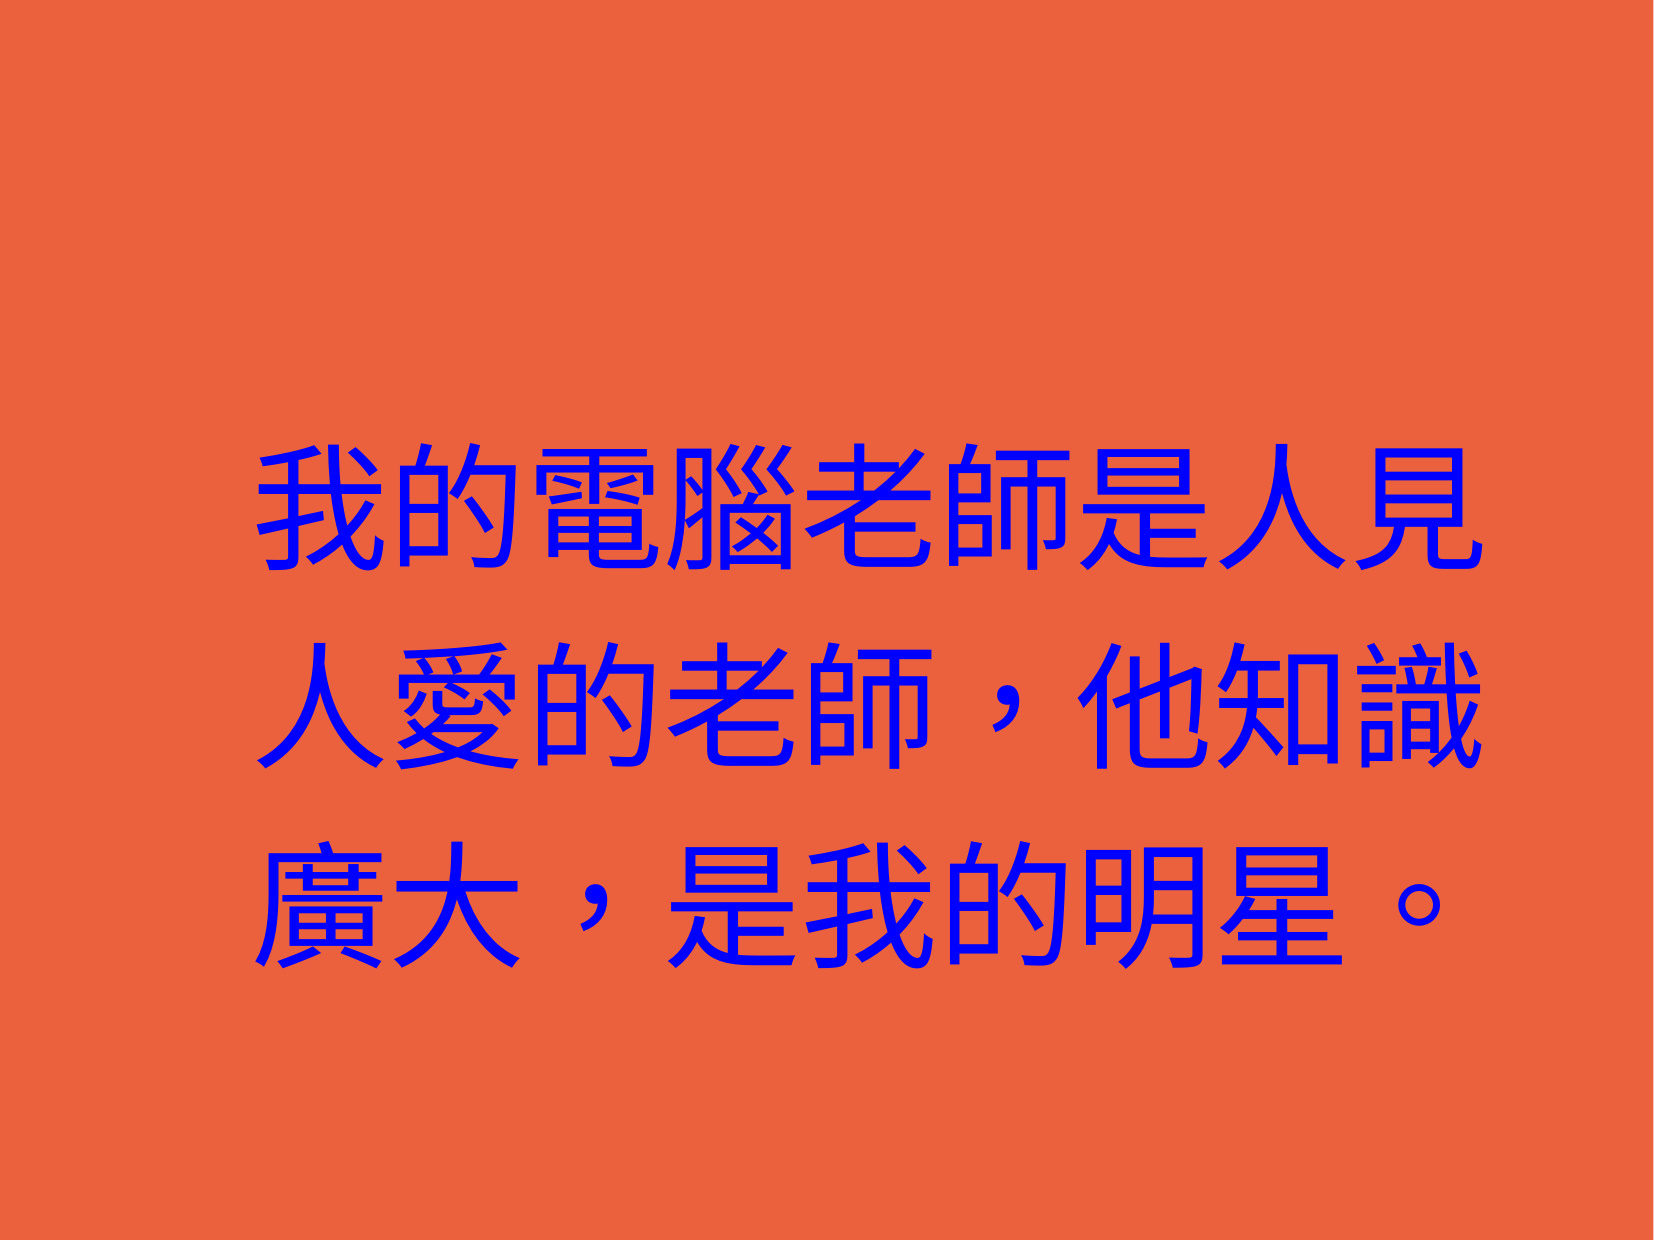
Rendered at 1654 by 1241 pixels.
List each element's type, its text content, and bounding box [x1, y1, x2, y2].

text_box 我的電腦老師是人見人愛的老師，他知識廣大，是我的明星。 [236, 392, 1565, 903]
